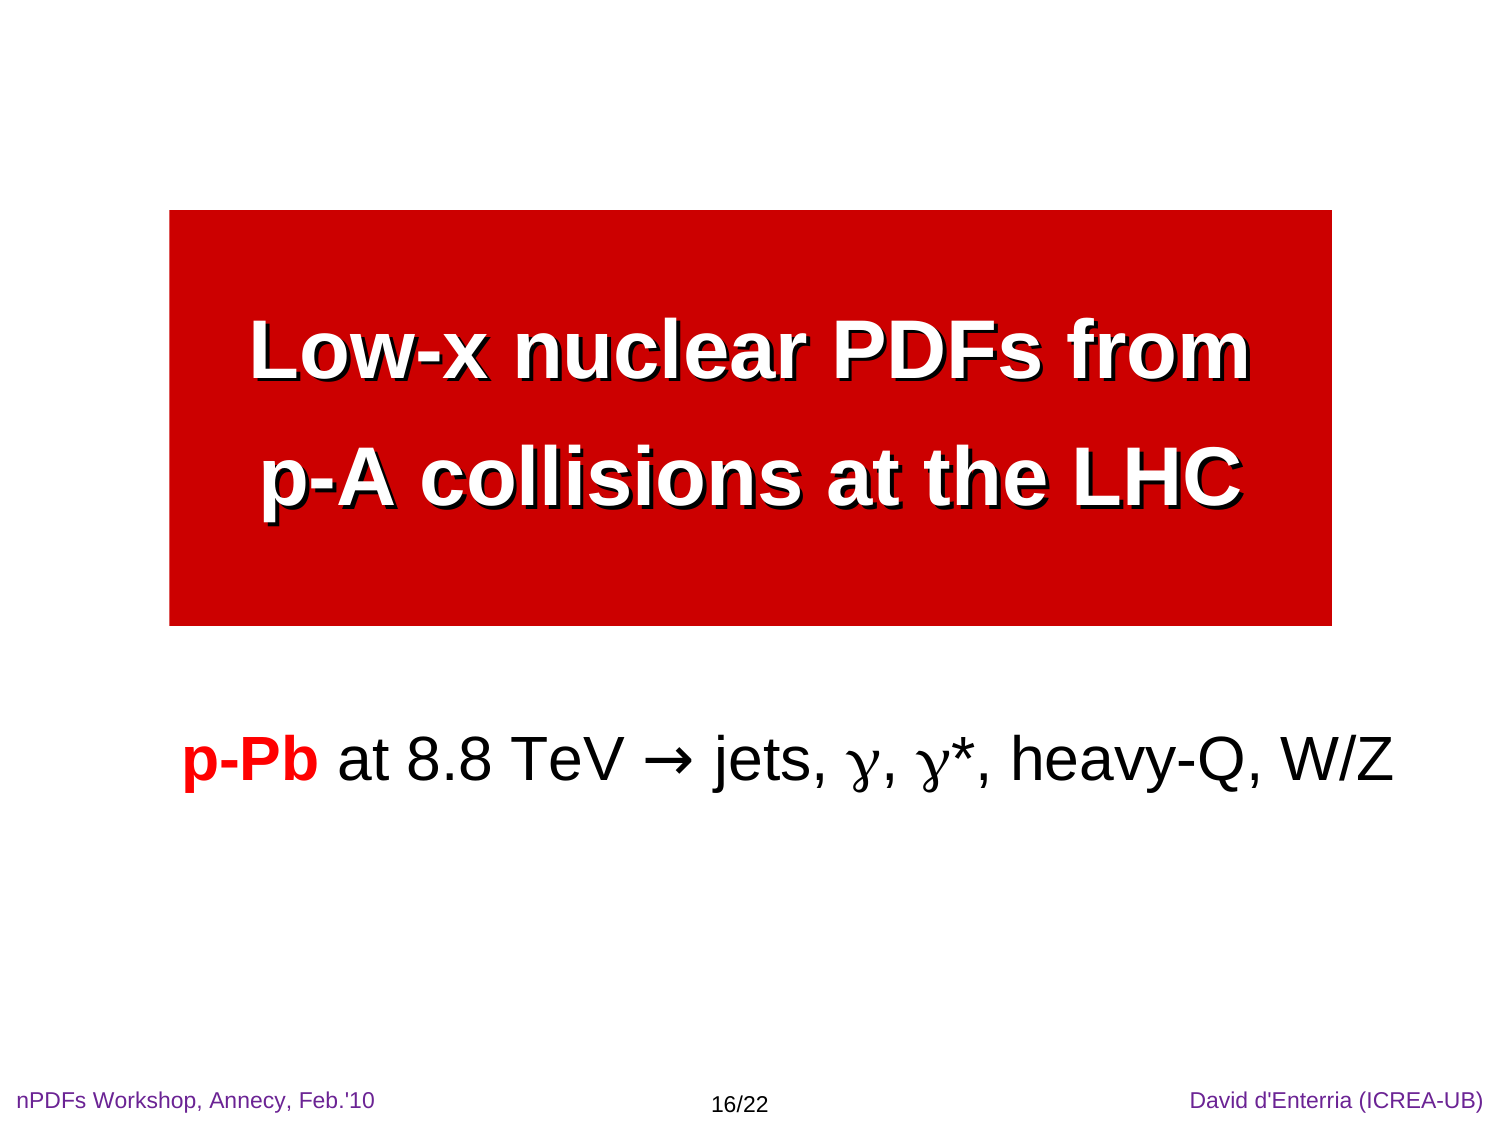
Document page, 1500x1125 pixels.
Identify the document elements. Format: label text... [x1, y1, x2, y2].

title Low-x nuclear PDFs from p-A collisions at the LHC [169, 210, 1332, 626]
text_box p-Pb at 8.8 TeV → jets, g, g*, heavy-Q, W/Z [129, 642, 1406, 801]
